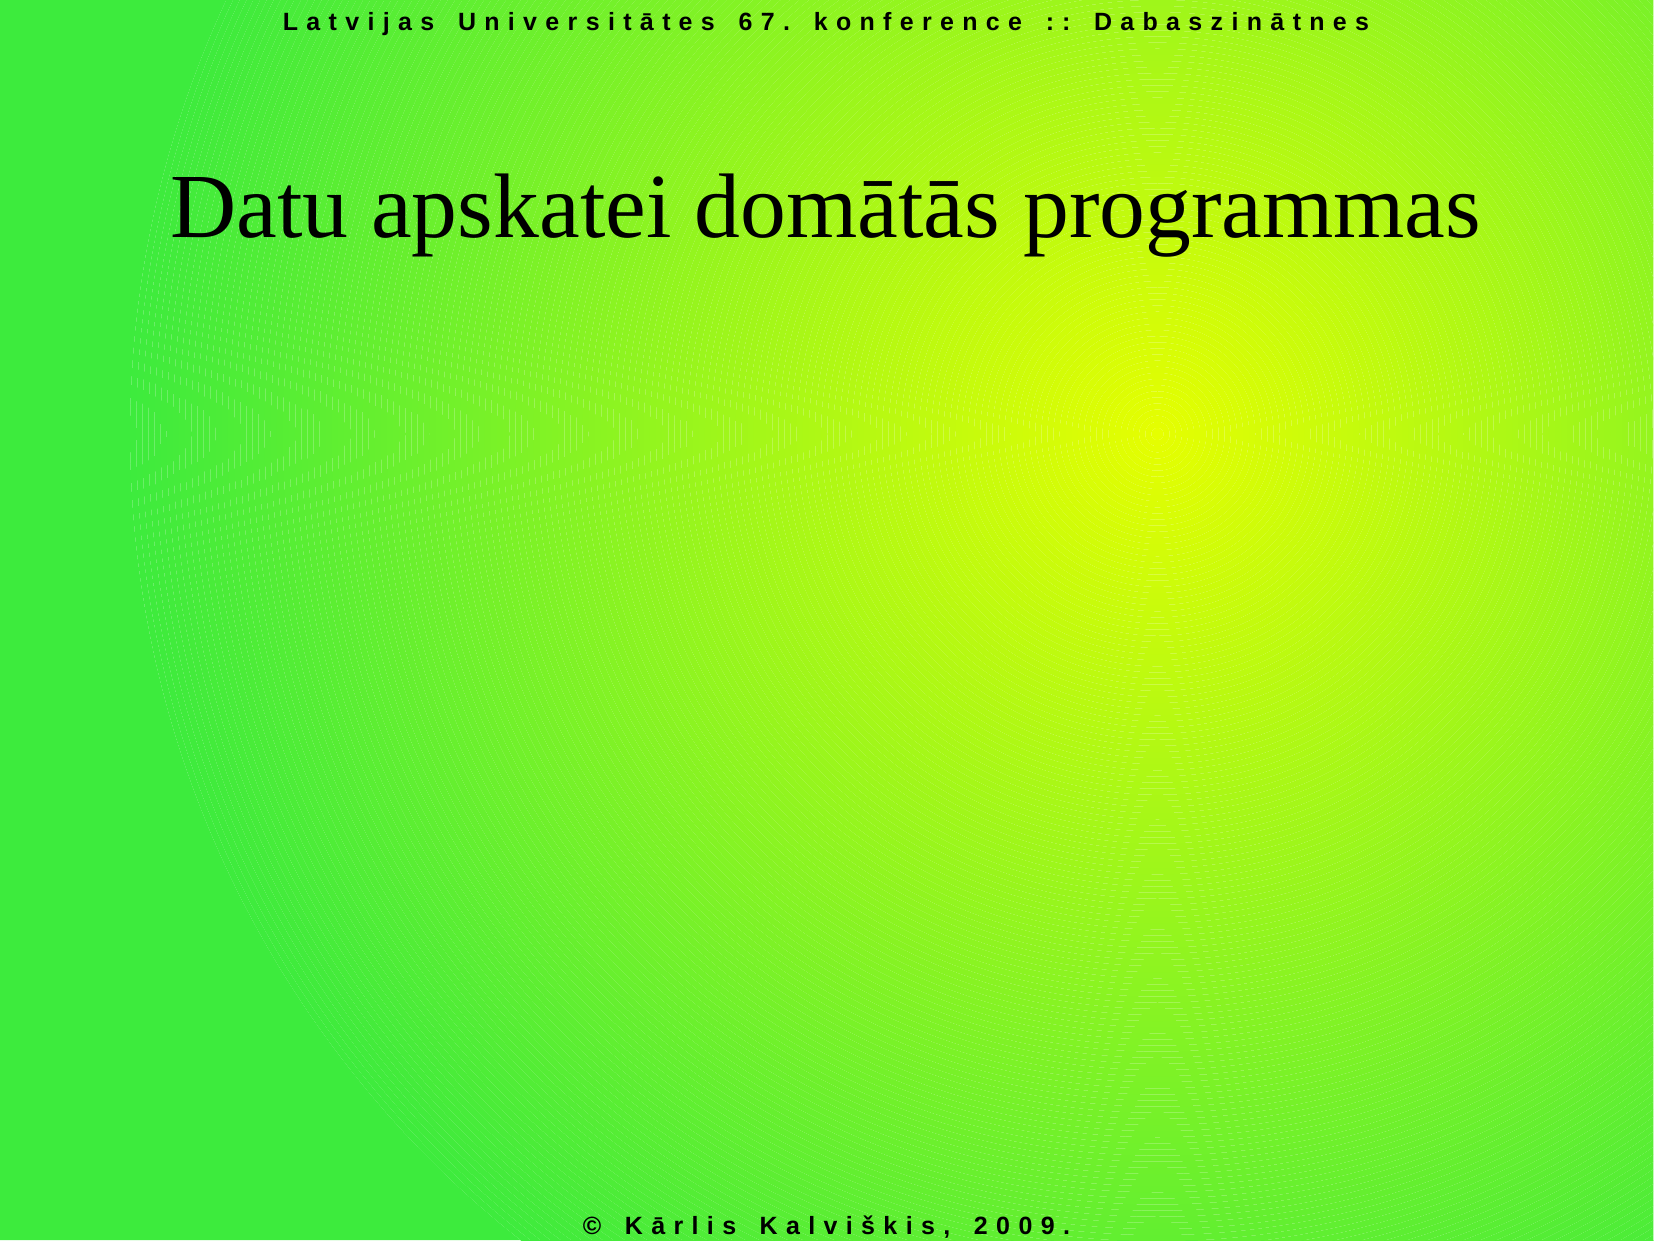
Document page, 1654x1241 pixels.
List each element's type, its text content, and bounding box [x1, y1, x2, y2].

title Datu apskatei domātās programmas [118, 88, 1536, 325]
